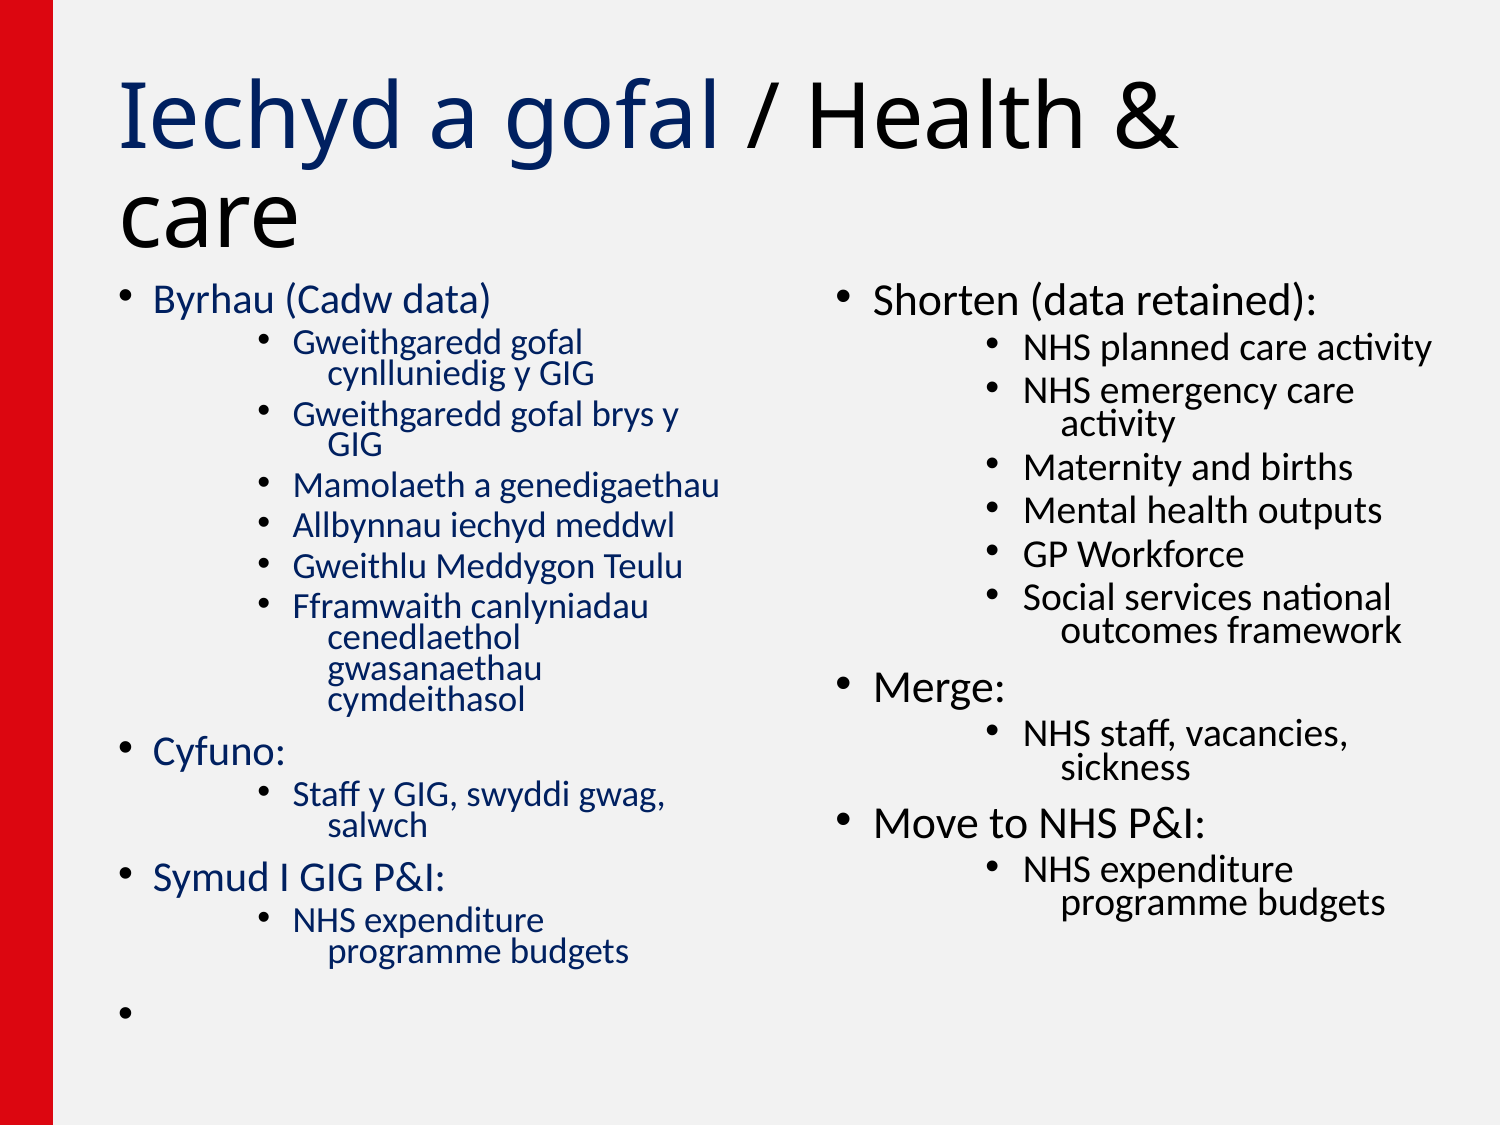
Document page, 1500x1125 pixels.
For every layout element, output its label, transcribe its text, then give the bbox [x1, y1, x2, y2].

title Iechyd a gofal / Health & care [103, 59, 1397, 278]
list Byrhau (Cadw data) Gweithgaredd gofal cynlluniedig y GIG Gweithgaredd gofal brys y GIG Mamolaeth a genedigaethau Allbynnau iechyd meddwl Gweithlu Meddygon Teulu Fframwaith canlyniadau cenedlaethol gwasanaethau cymdeithasol Cyfuno: Staff y GIG, swyddi gwag, salwch Symud I GIG P&I: NHS expenditure programme budgets [103, 278, 741, 992]
list Shorten (data retained): NHS planned care activity NHS emergency care activity Maternity and births Mental health outputs GP Workforce Social services national outcomes framework Merge: NHS staff, vacancies, sickness Move to NHS P&I: NHS expenditure programme budgets [820, 277, 1459, 992]
